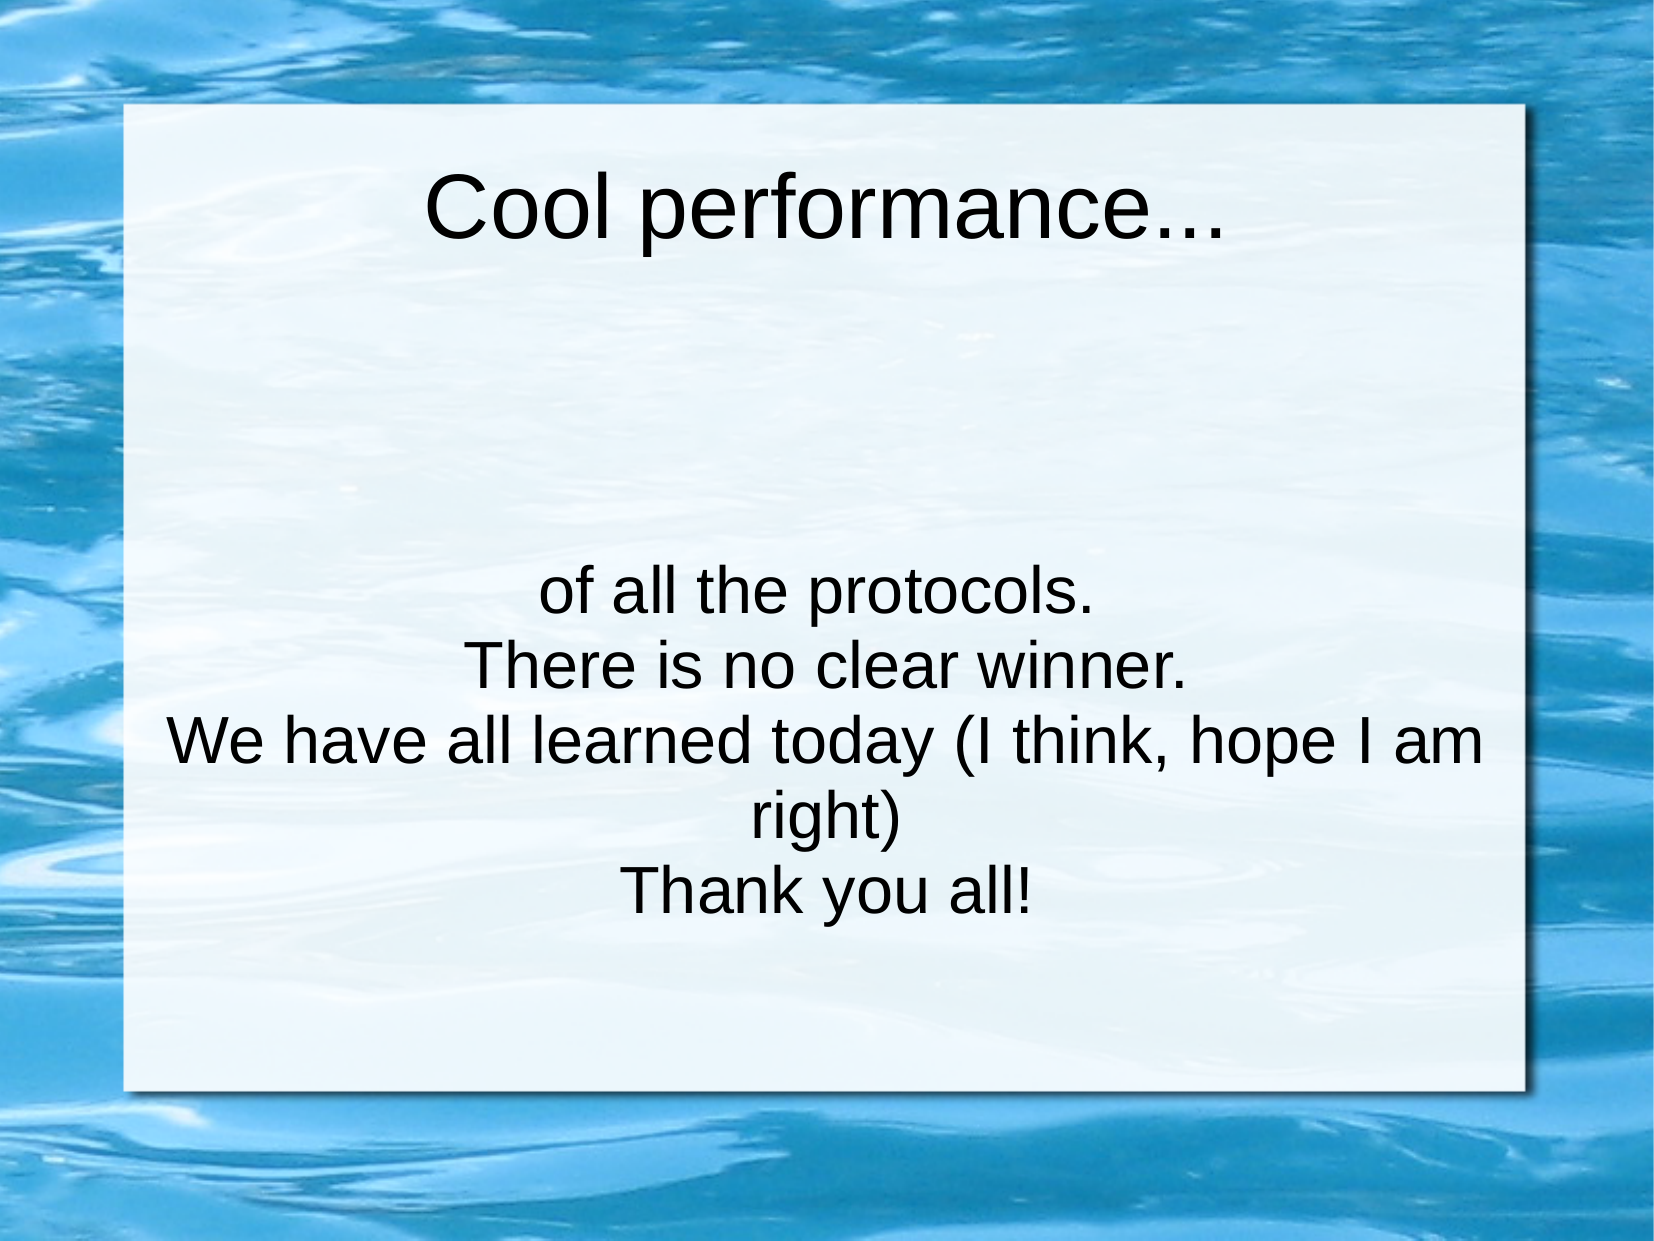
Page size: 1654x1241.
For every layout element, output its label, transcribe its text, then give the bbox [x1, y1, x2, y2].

title Cool performance... [147, 125, 1506, 288]
picture [0, 0, 1654, 1241]
subtitle of all the protocols. There is no clear winner. We have all learned today (I think, hope I am right) Thank you all! [147, 332, 1506, 1224]
